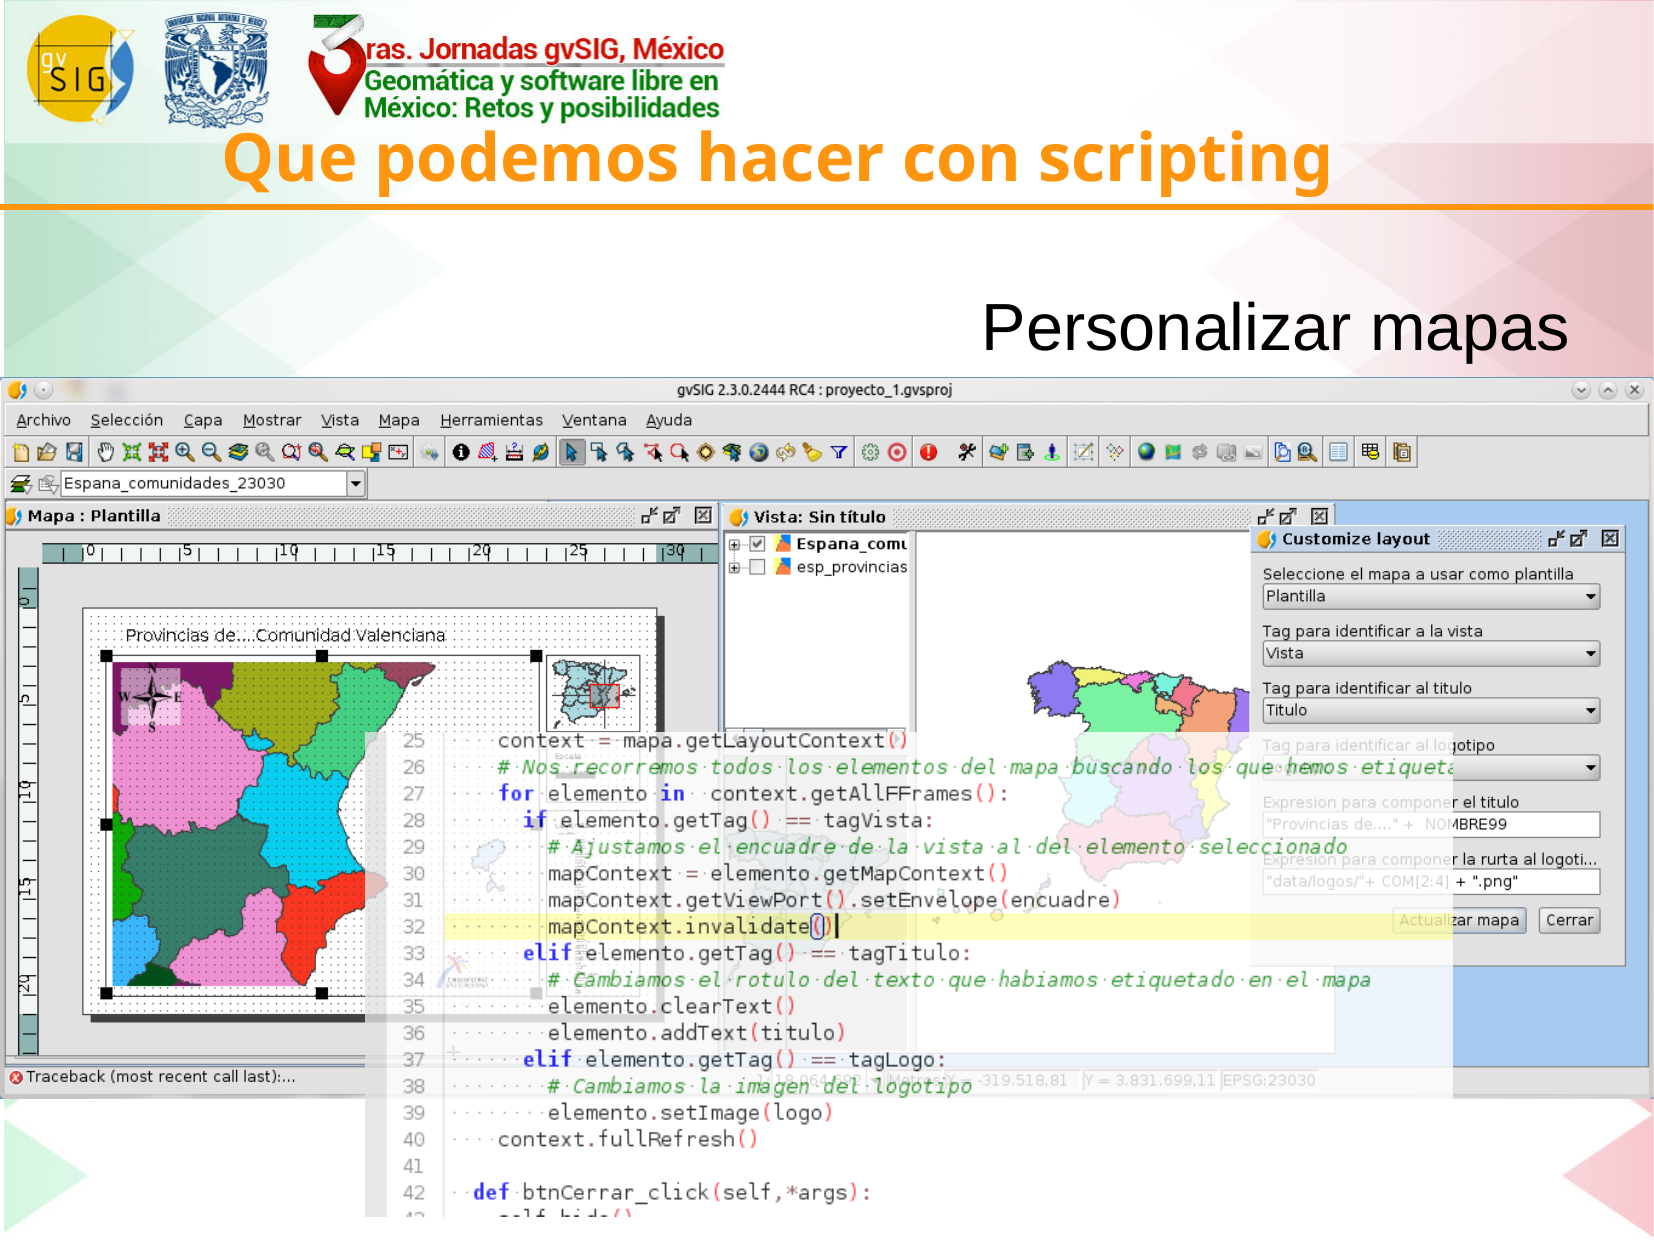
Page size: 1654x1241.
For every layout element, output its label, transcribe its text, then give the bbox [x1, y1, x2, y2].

title Que podemos hacer con scripting [0, 0, 1654, 207]
subtitle Personalizar mapas [82, 290, 1571, 377]
picture [0, 210, 1654, 1240]
